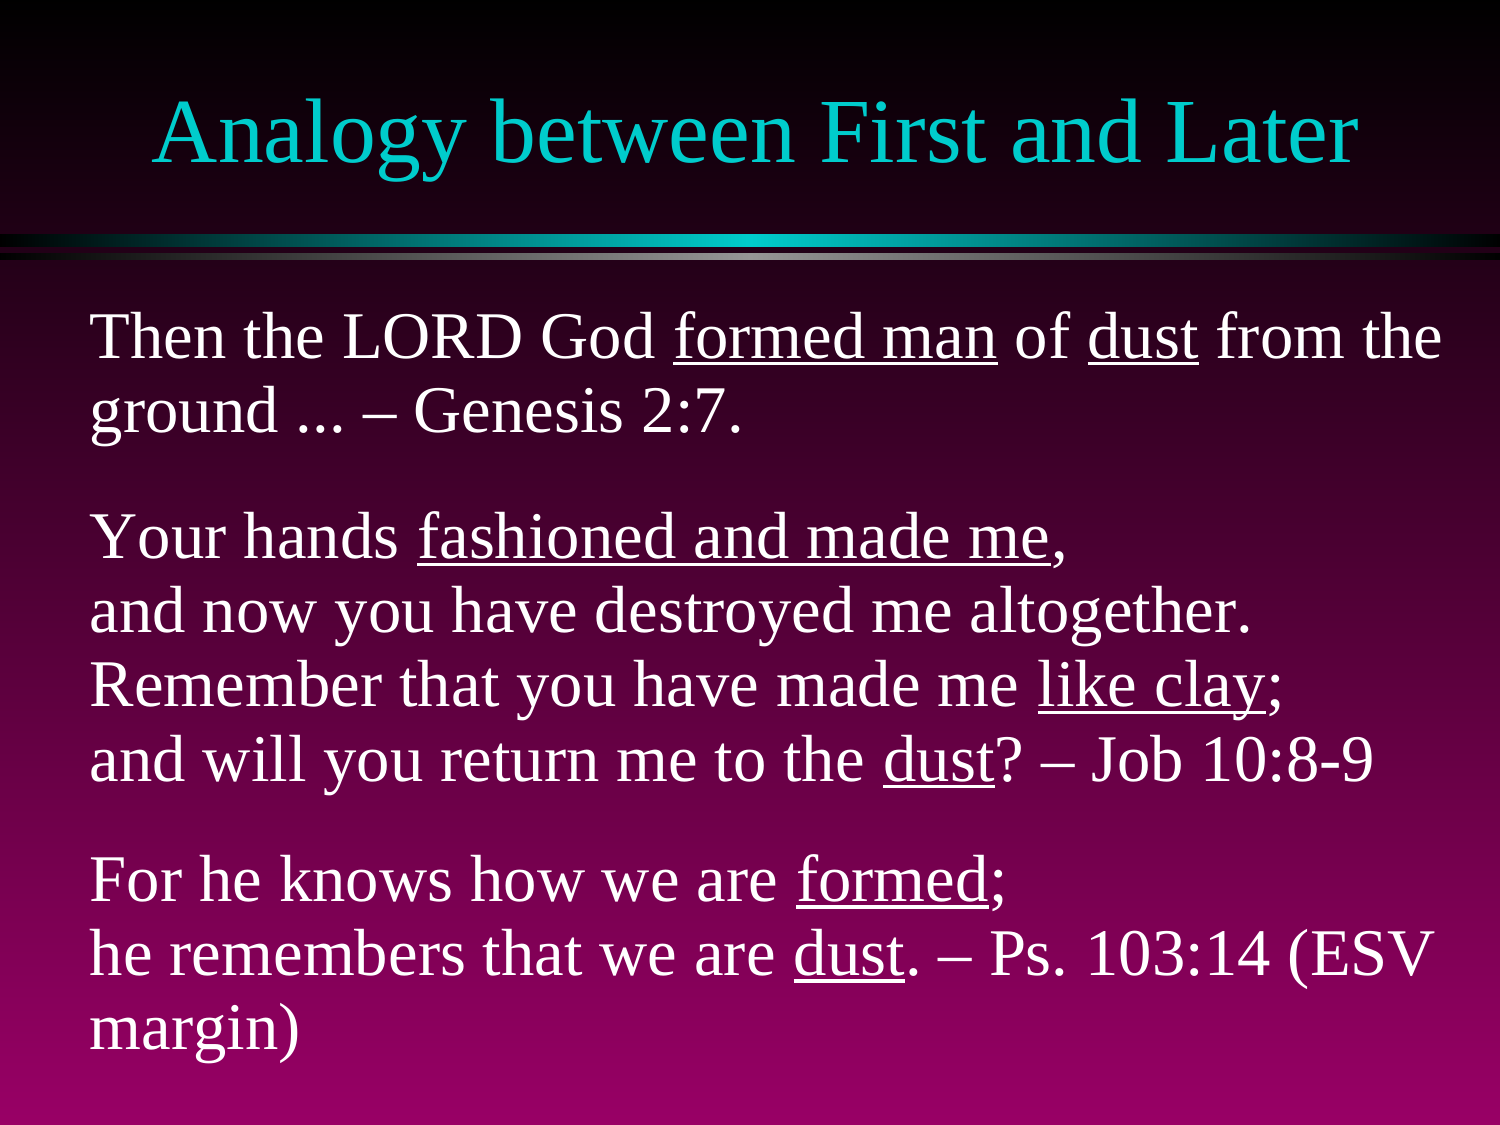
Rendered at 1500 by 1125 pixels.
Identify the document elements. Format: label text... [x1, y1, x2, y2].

text_box Your hands fashioned and made me, and now you have destroyed me altogether. Remember that you have made me like clay; and will you return me to the dust? – Job 10:8-9 [75, 491, 1463, 803]
text_box Then the LORD God formed man of dust from the ground ... – Genesis 2:7. [75, 291, 1463, 455]
title Analogy between First and Later [112, 37, 1401, 225]
text_box For he knows how we are formed; he remembers that we are dust. – Ps. 103:14 (ESV margin) [75, 834, 1463, 1072]
